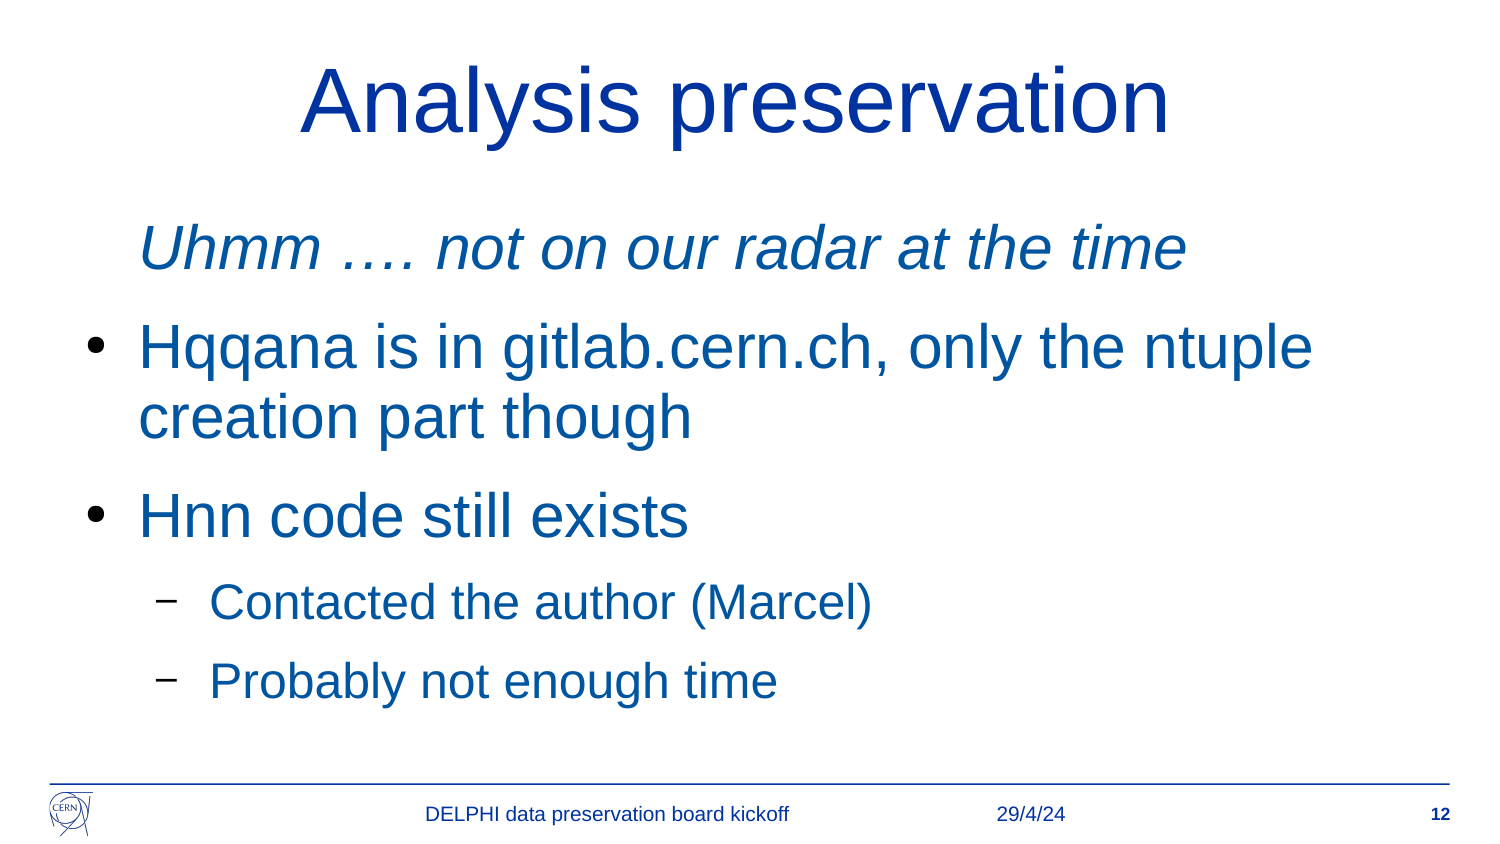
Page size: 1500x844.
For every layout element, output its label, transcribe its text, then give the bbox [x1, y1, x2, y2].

list Uhmm …. not on our radar at the time Hqqana is in gitlab.cern.ch, only the ntuple creation part though Hnn code still exists Contacted the author (Marcel) Probably not enough time [67, 212, 1418, 768]
title Analysis preservation [75, 11, 1425, 190]
